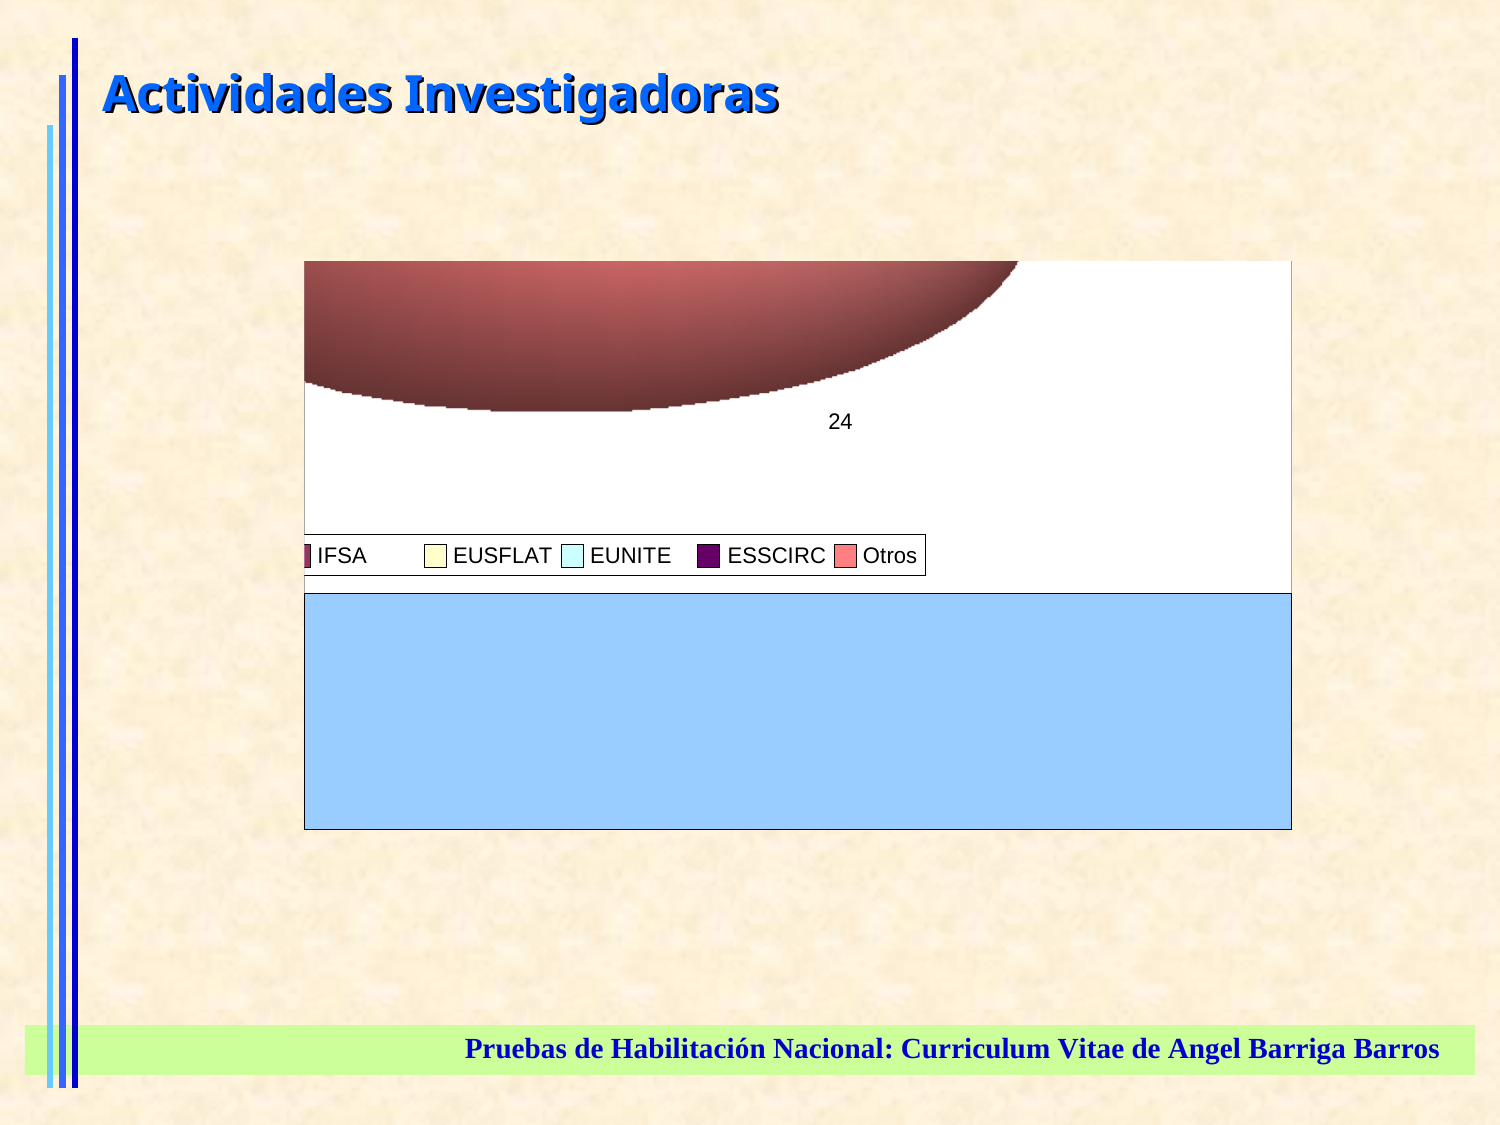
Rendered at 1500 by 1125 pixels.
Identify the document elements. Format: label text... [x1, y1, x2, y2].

picture [0, 0, 1500, 1125]
text_box Actividades Investigadoras [87, 49, 794, 134]
chart [304, 261, 1292, 830]
